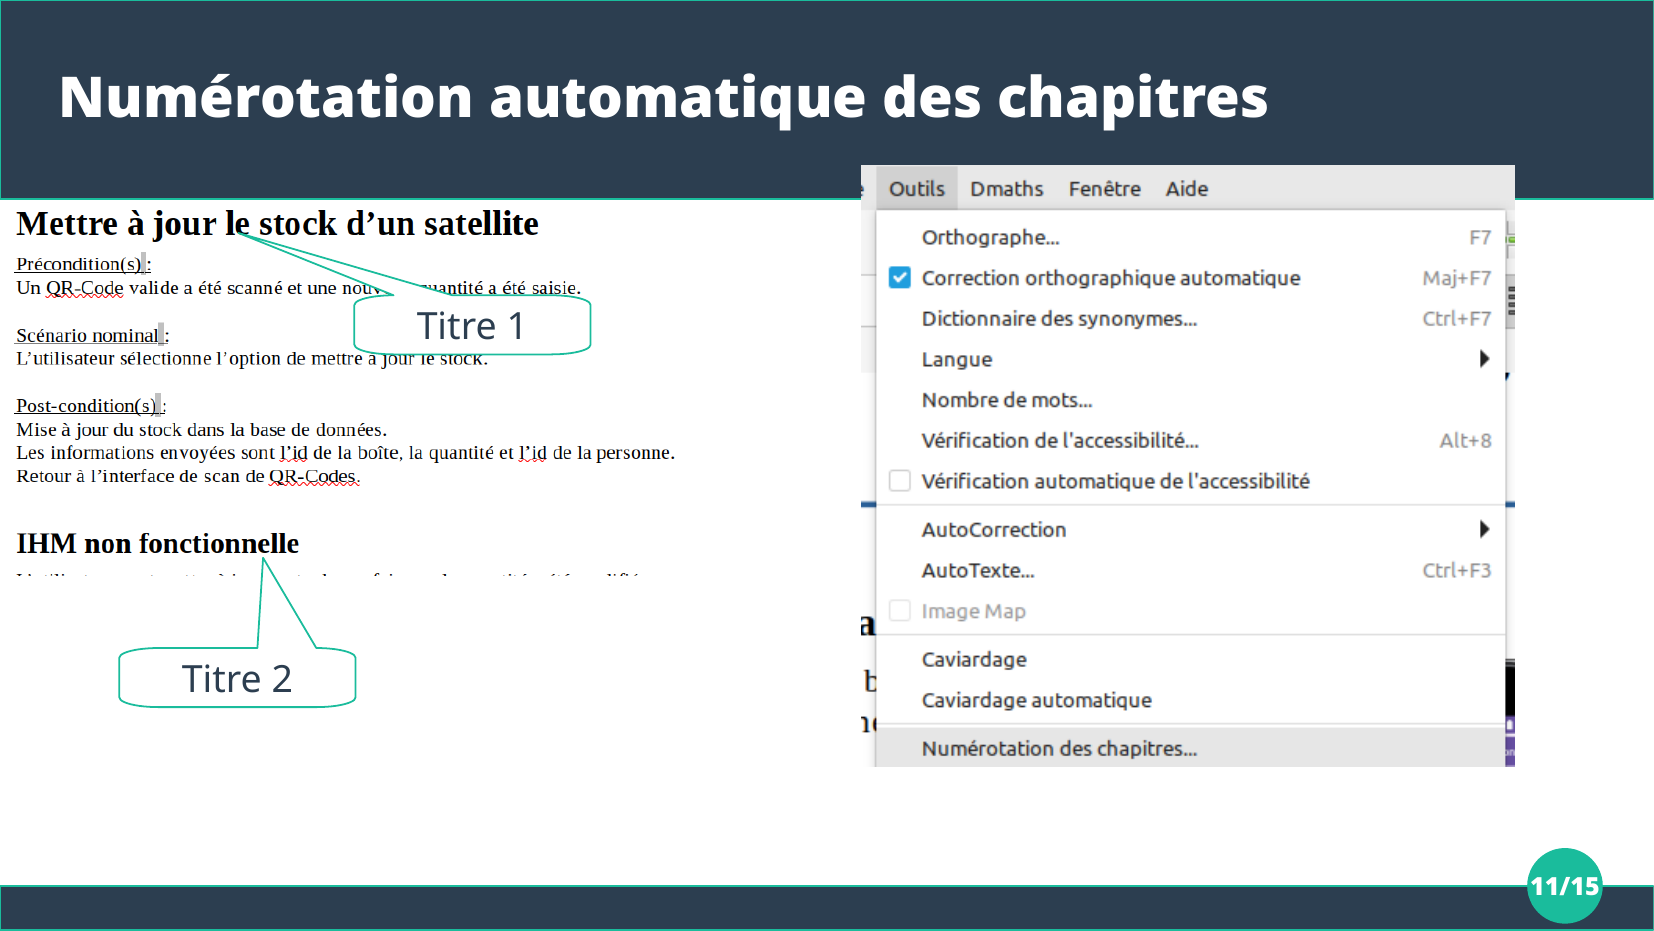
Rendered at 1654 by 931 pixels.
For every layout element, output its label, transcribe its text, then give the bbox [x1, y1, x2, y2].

picture [861, 165, 1515, 767]
picture [0, 206, 708, 576]
title Numérotation automatique des chapitres [59, 37, 1595, 155]
text_box Titre 2 [119, 557, 356, 708]
text_box Titre 1 [238, 232, 591, 355]
